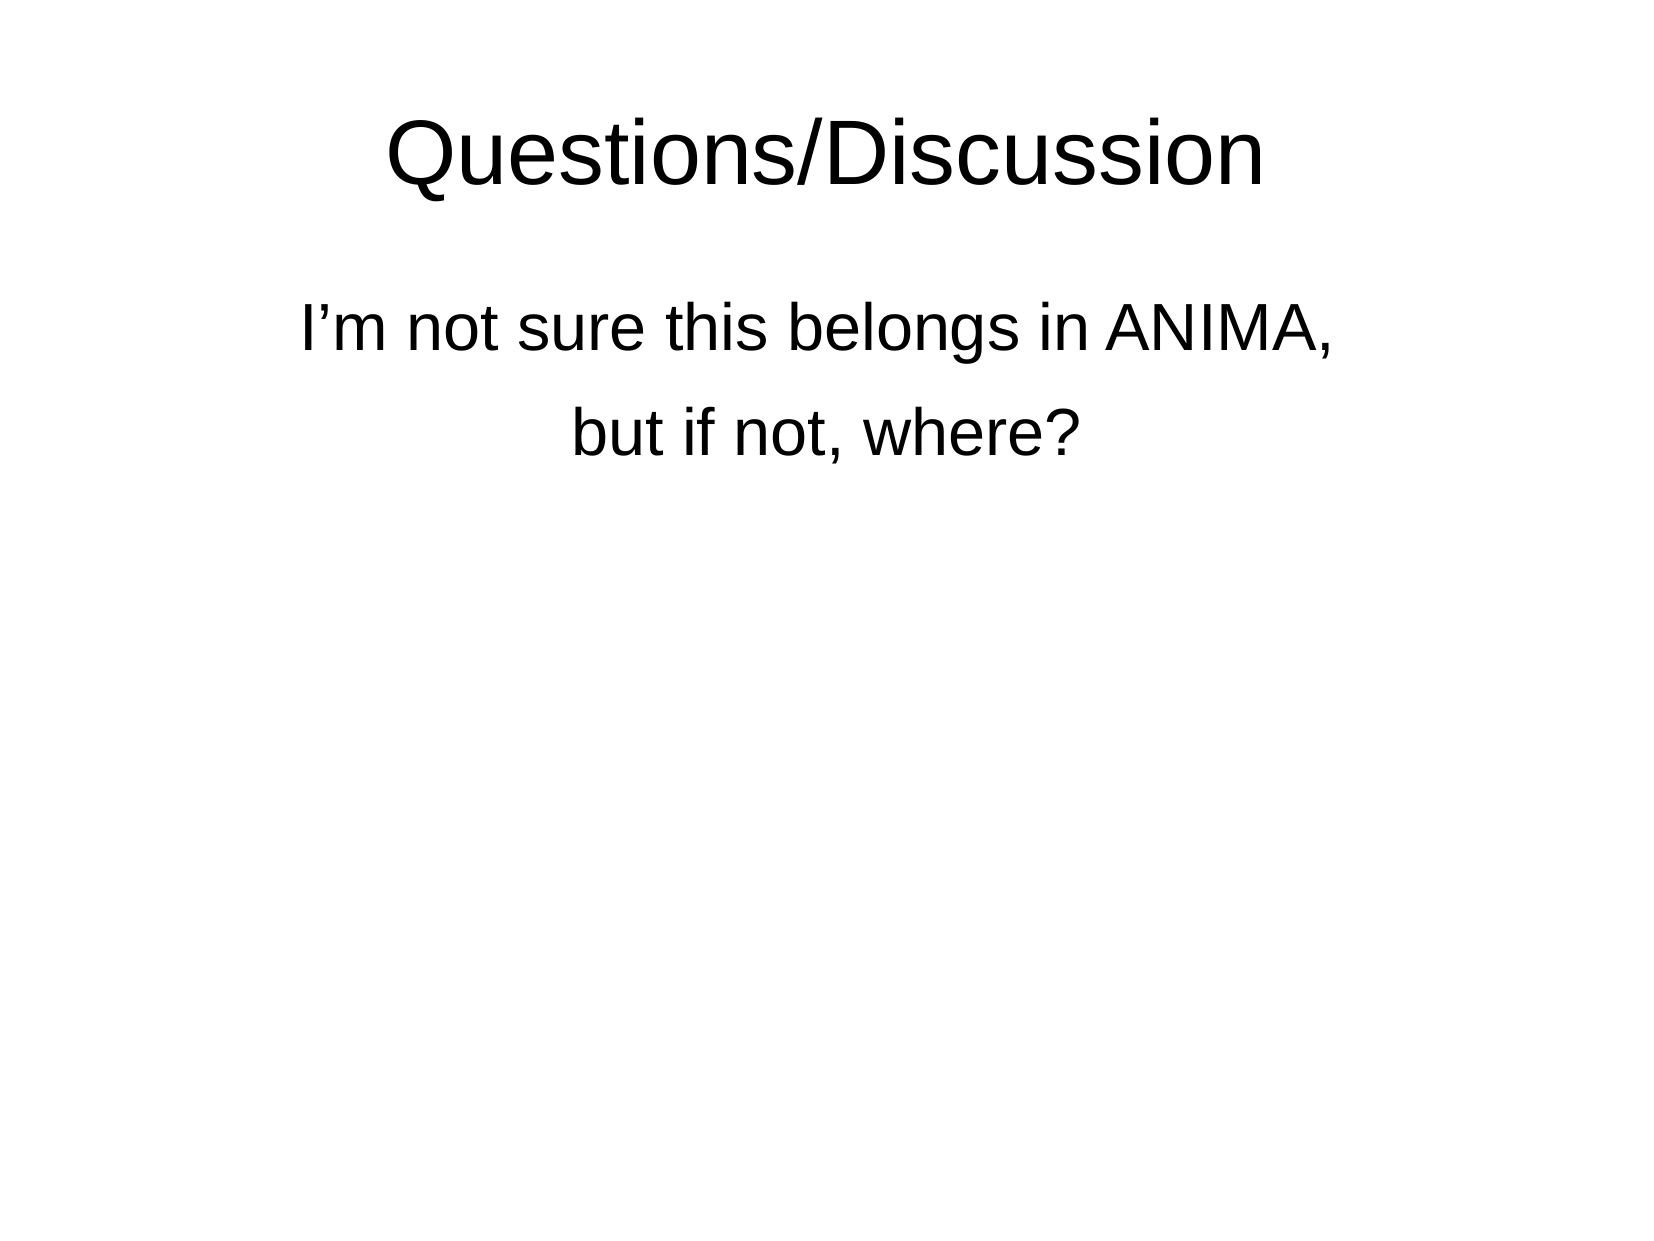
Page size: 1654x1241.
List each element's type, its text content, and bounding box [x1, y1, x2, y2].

title Questions/Discussion [82, 49, 1571, 257]
list I’m not sure this belongs in ANIMA, but if not, where? [82, 290, 1571, 1010]
